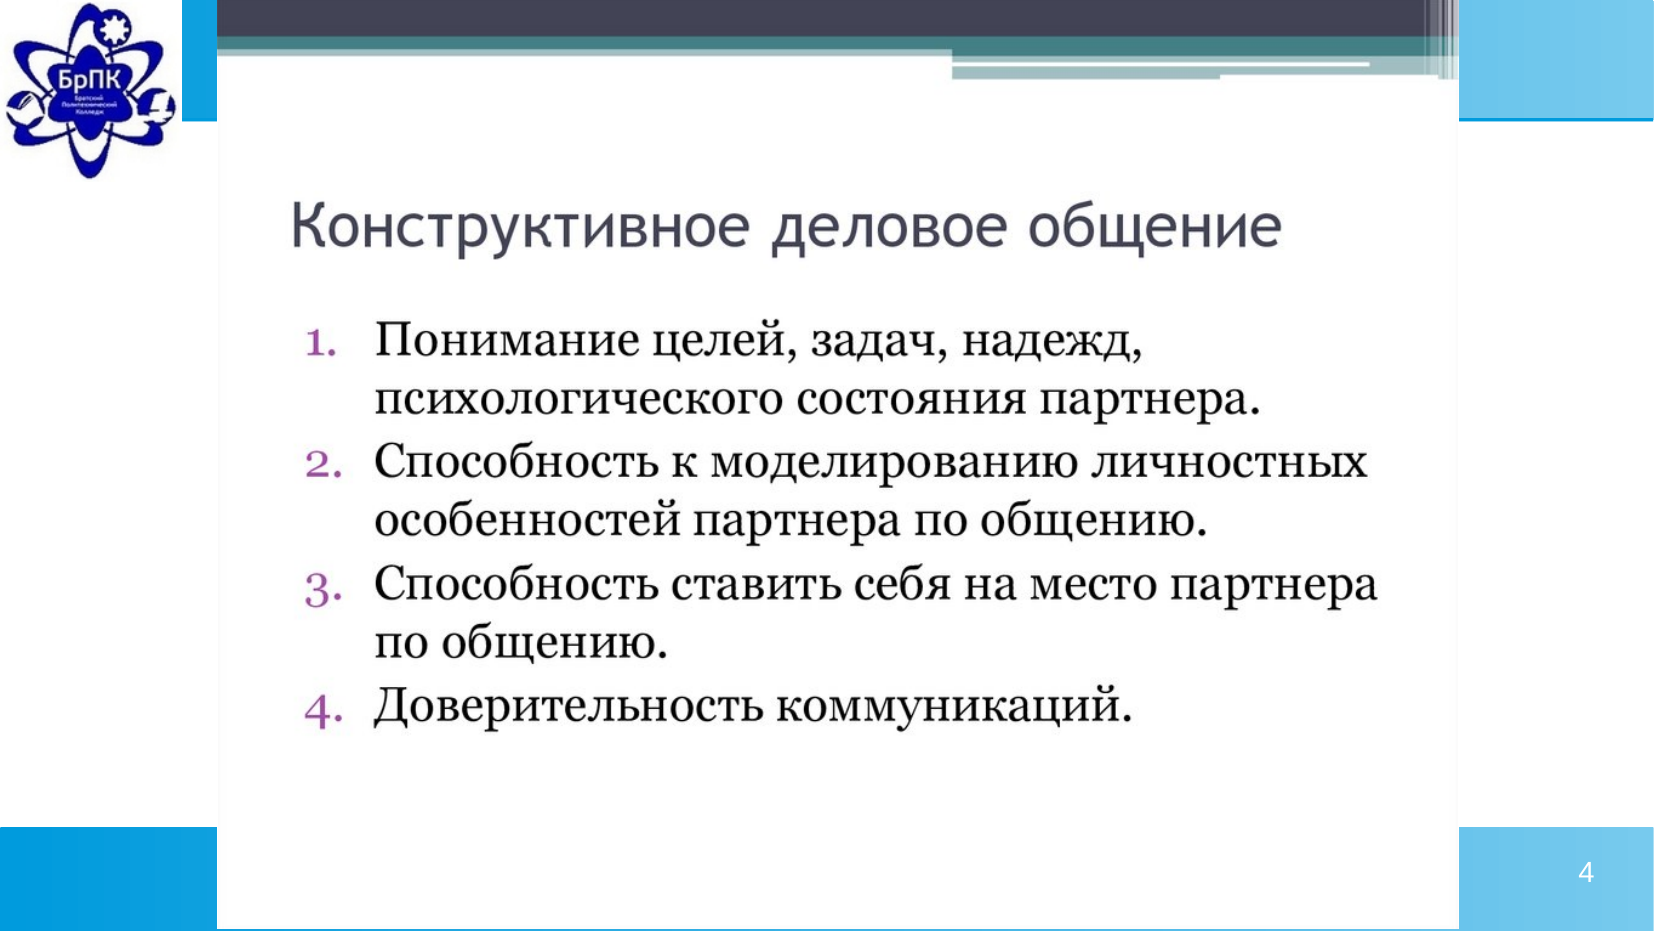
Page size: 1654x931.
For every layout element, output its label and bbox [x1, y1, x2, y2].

picture [0, 0, 182, 182]
picture [217, 0, 1459, 929]
